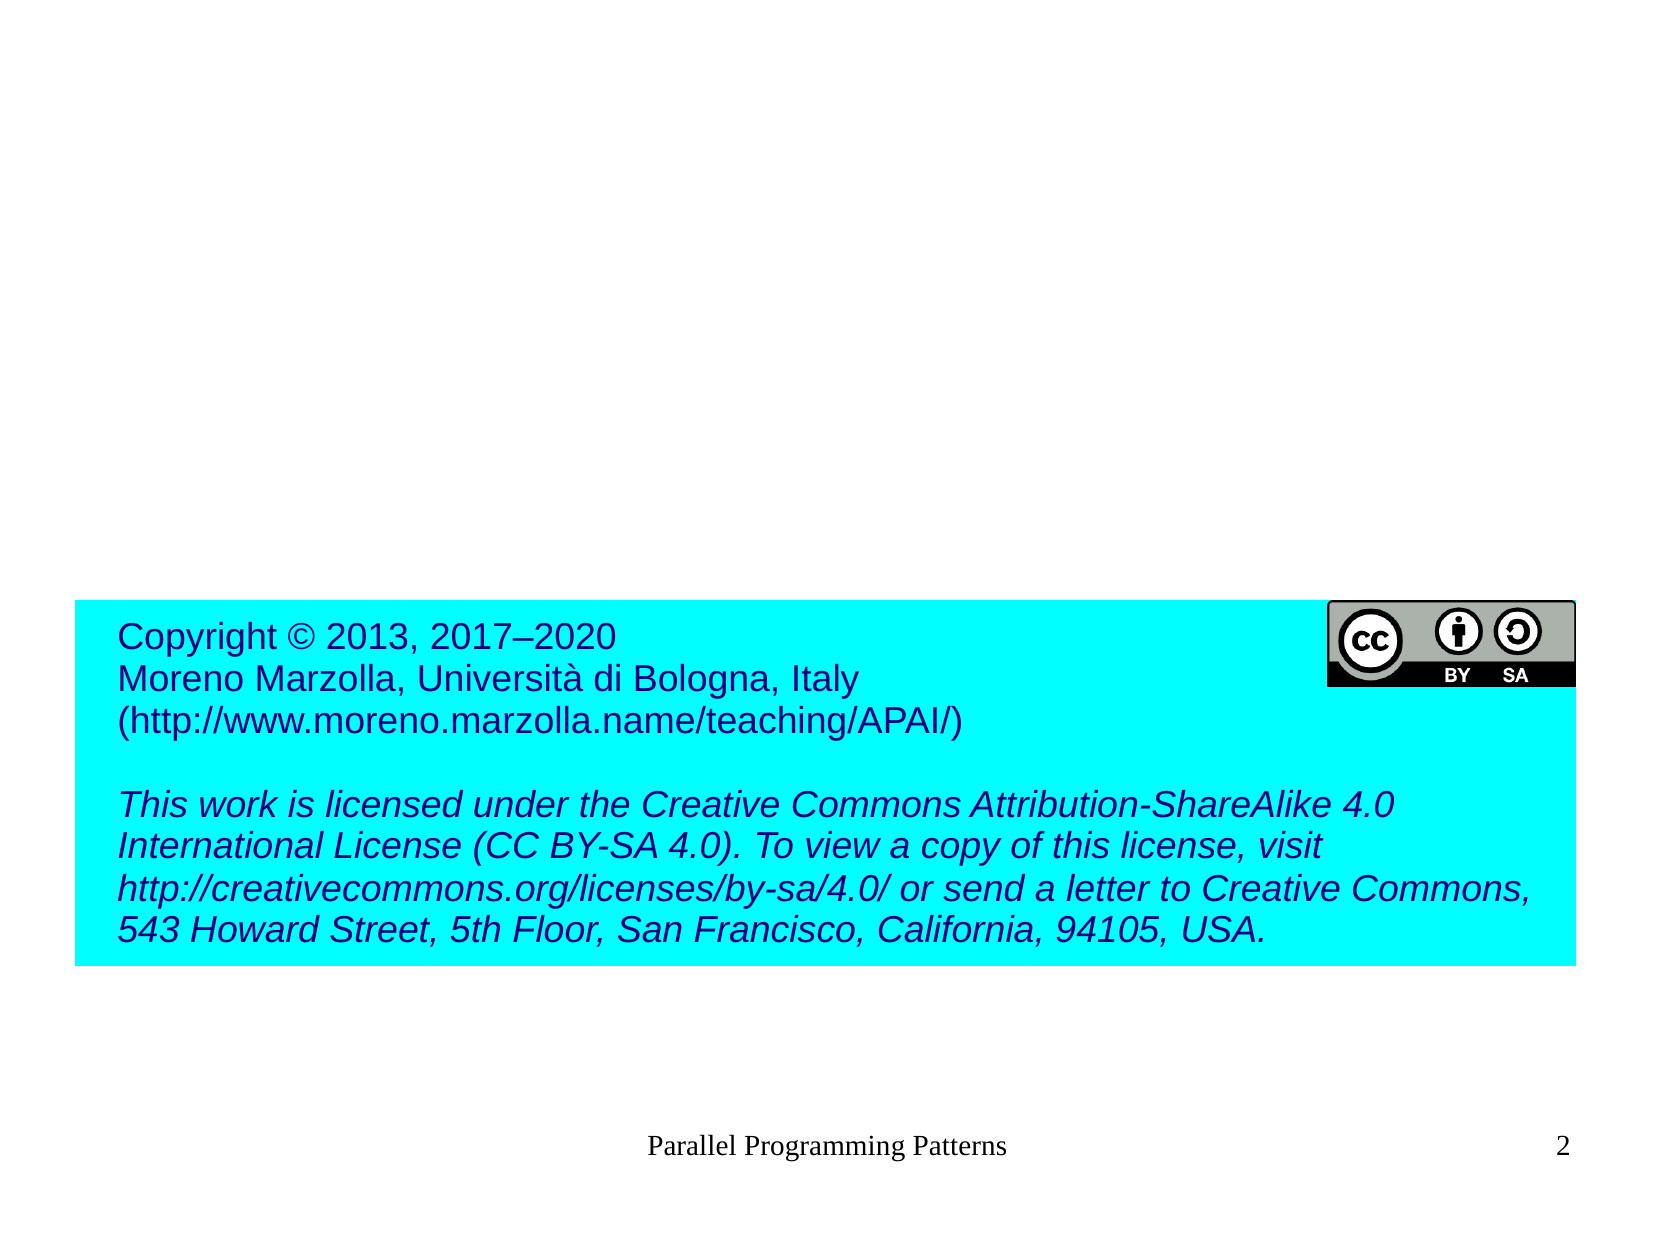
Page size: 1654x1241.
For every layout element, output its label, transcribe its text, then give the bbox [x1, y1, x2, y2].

text_box Copyright © 2013, 2017–2020 Moreno Marzolla, Università di Bologna, Italy (http://www.moreno.marzolla.name/teaching/APAI/) This work is licensed under the Creative Commons Attribution-ShareAlike 4.0 International License (CC BY-SA 4.0). To view a copy of this license, visit http://creativecommons.org/licenses/by-sa/4.0/ or send a letter to Creative Commons, 543 Howard Street, 5th Floor, San Francisco, California, 94105, USA. [75, 600, 1576, 966]
picture [1327, 600, 1576, 687]
